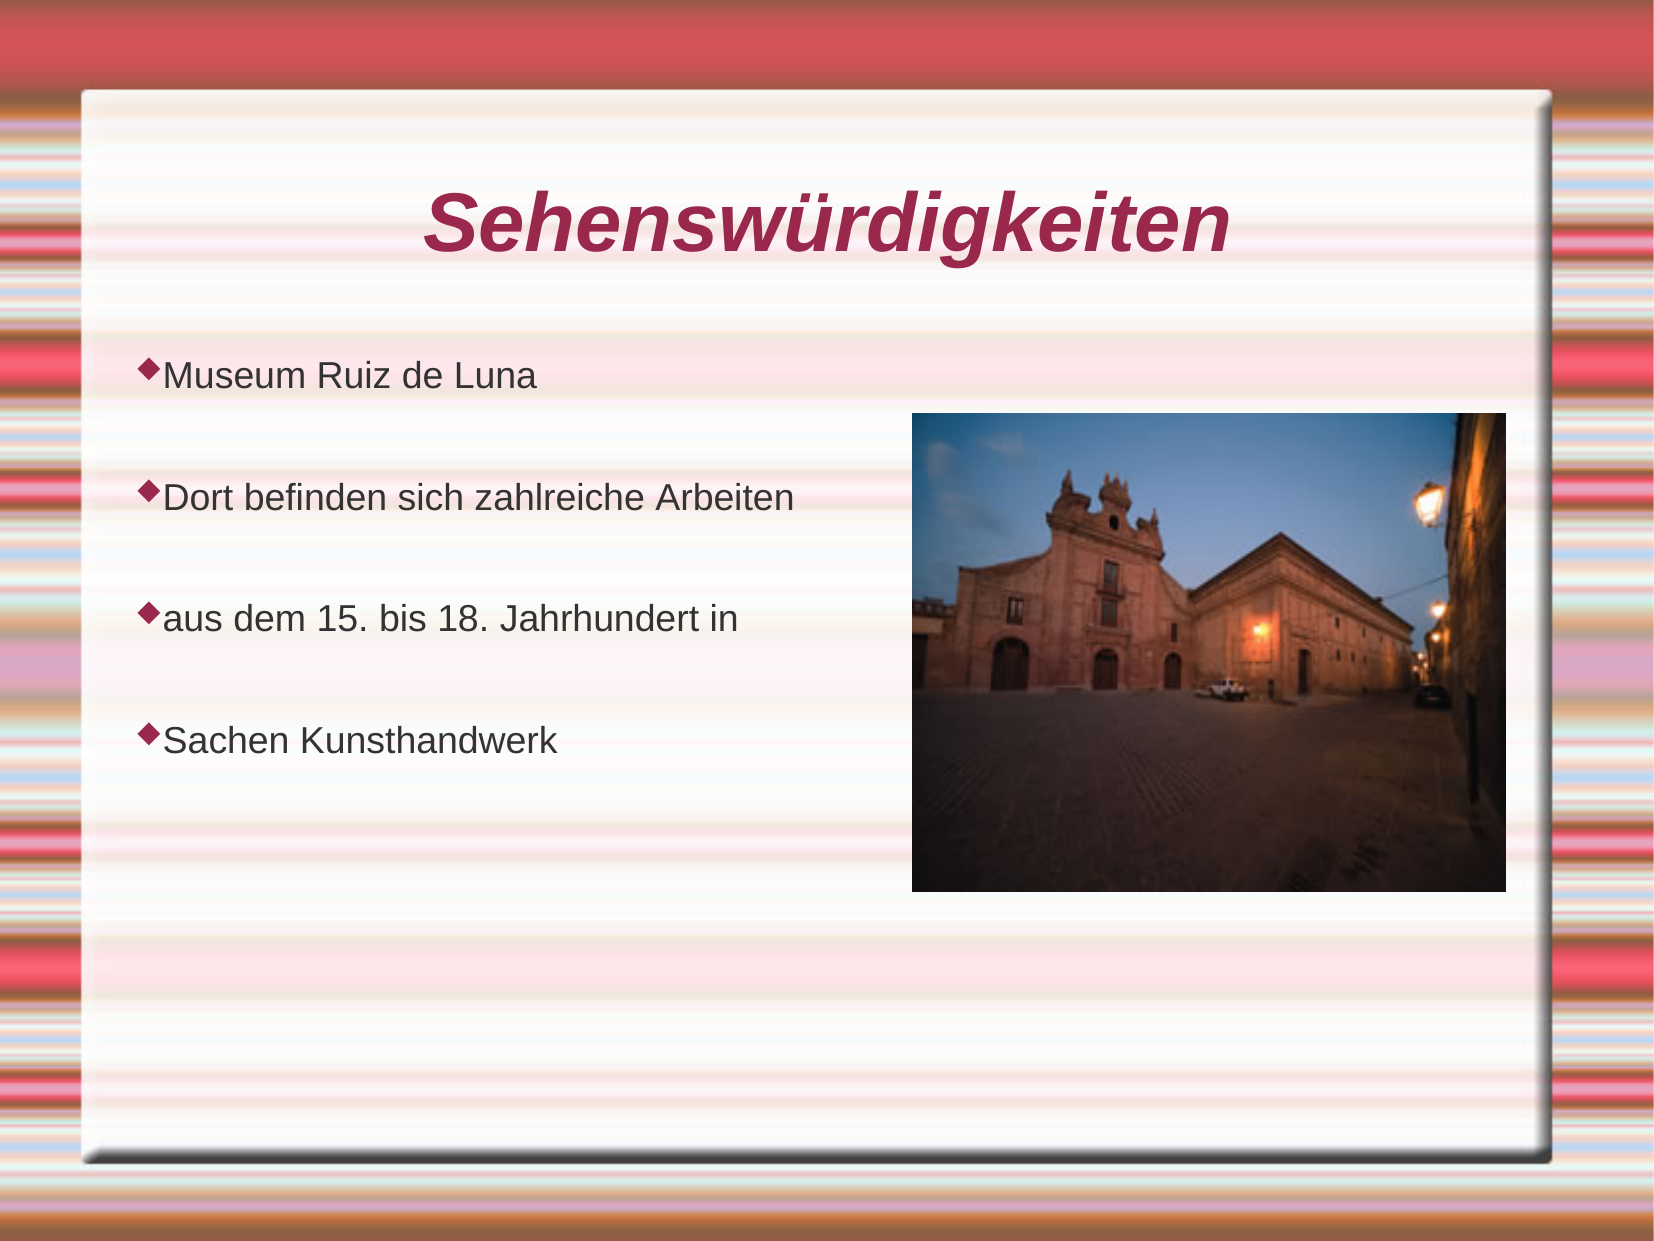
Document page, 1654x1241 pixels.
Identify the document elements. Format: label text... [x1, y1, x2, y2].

title Sehenswürdigkeiten [121, 114, 1534, 322]
list Museum Ruiz de Luna Dort befinden sich zahlreiche Arbeiten aus dem 15. bis 18. Jahrhundert in Sachen Kunsthandwerk [134, 350, 1516, 1133]
picture [912, 413, 1506, 892]
